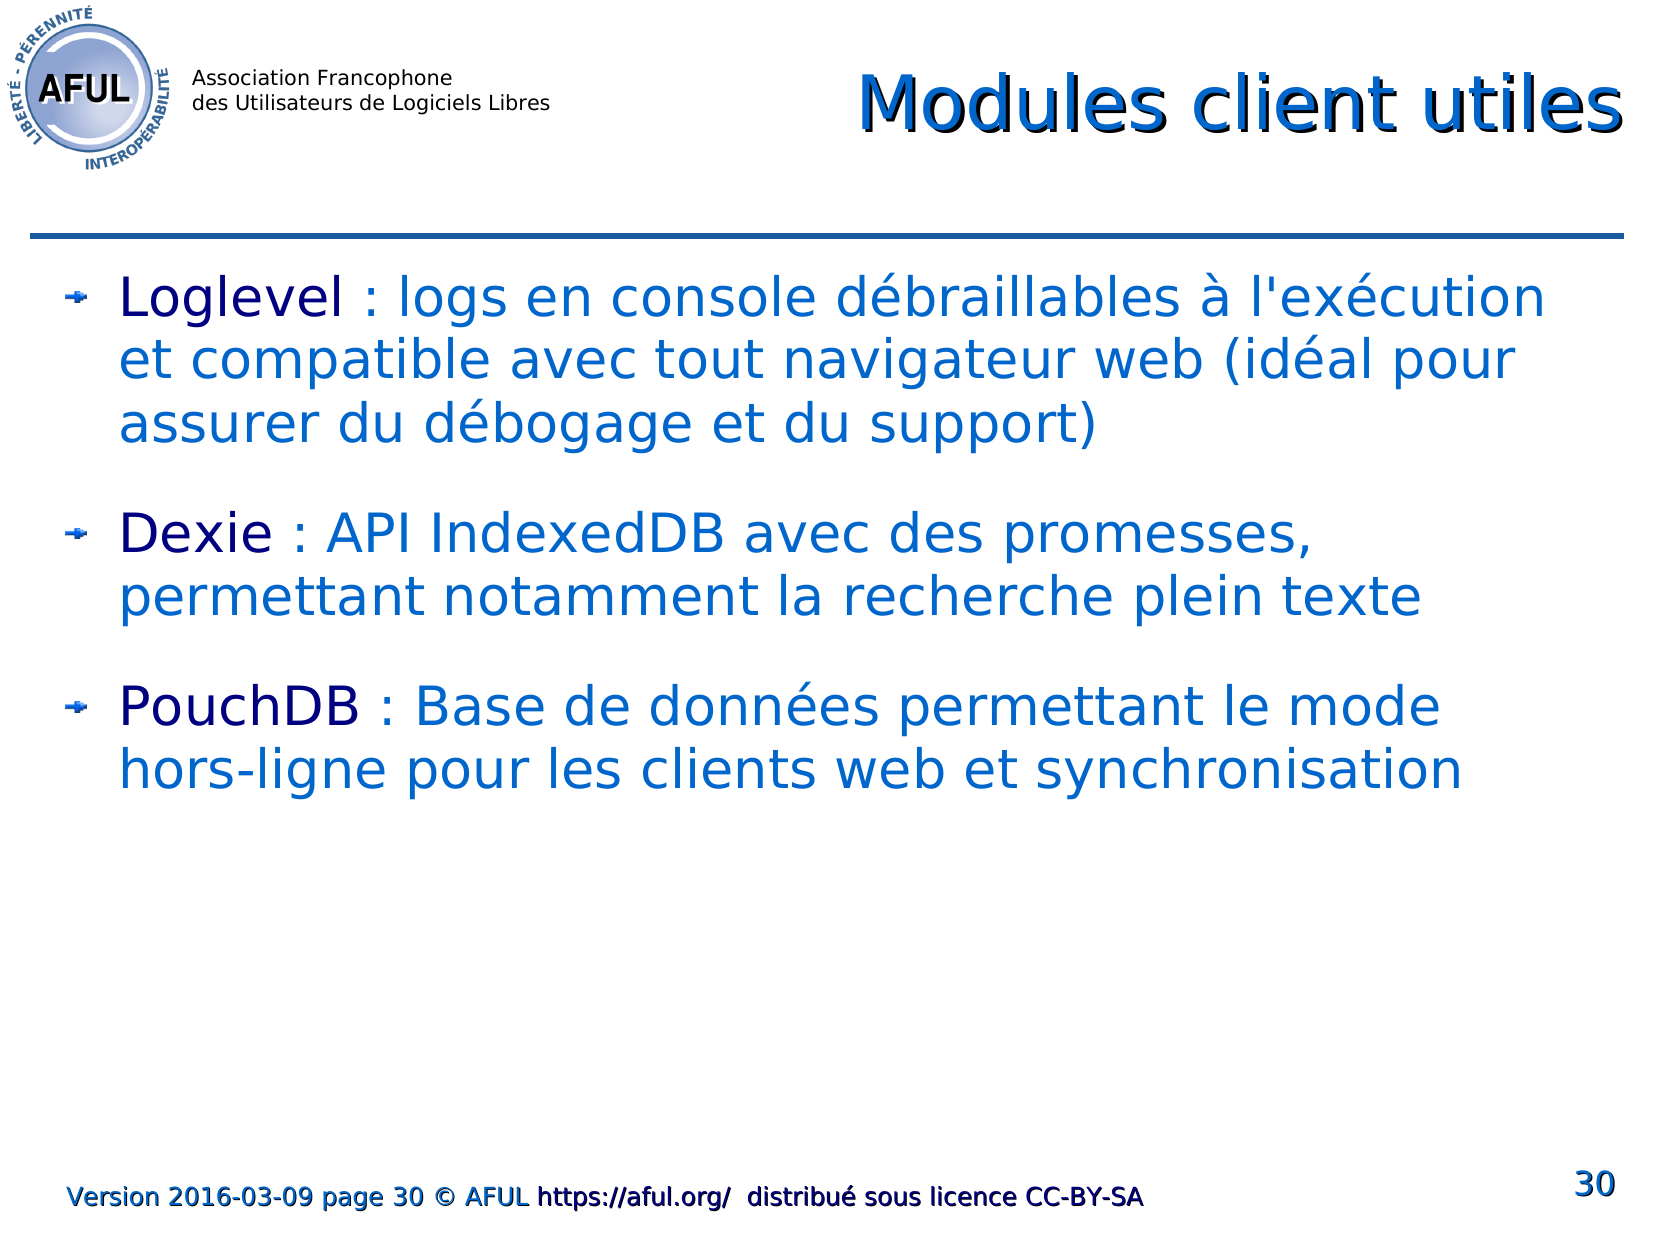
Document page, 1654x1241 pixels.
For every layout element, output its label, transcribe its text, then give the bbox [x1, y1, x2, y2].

picture [0, 0, 178, 178]
title Modules client utiles [501, 0, 1625, 207]
list Loglevel : logs en console débraillables à l'exécution et compatible avec tout navigateur web (idéal pour assurer du débogage et du support) Dexie : API IndexedDB avec des promesses, permettant notamment la recherche plein texte PouchDB : Base de données permettant le mode hors-ligne pour les clients web et synchronisation [47, 265, 1595, 1211]
